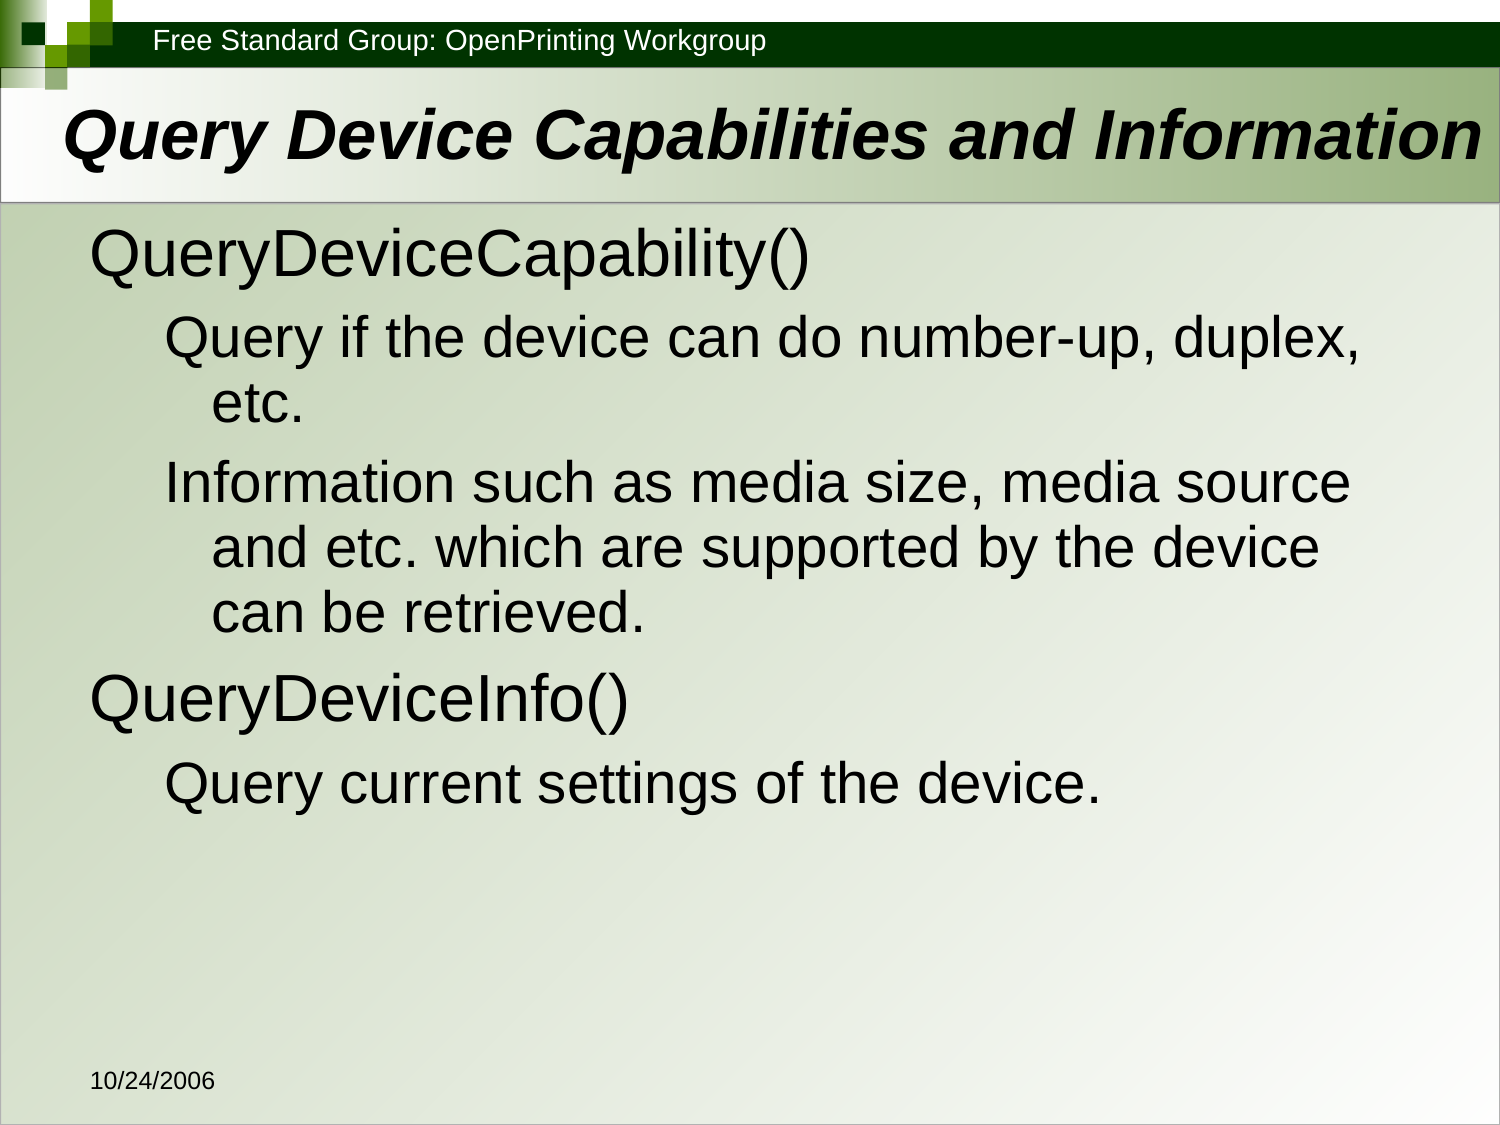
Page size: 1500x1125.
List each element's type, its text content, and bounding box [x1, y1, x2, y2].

list QueryDeviceCapability() Query if the device can do number-up, duplex, etc. Information such as media size, media source and etc. which are supported by the device can be retrieved. QueryDeviceInfo() Query current settings of the device. [75, 207, 1426, 1024]
title Query Device Capabilities and Information [0, 67, 1500, 203]
